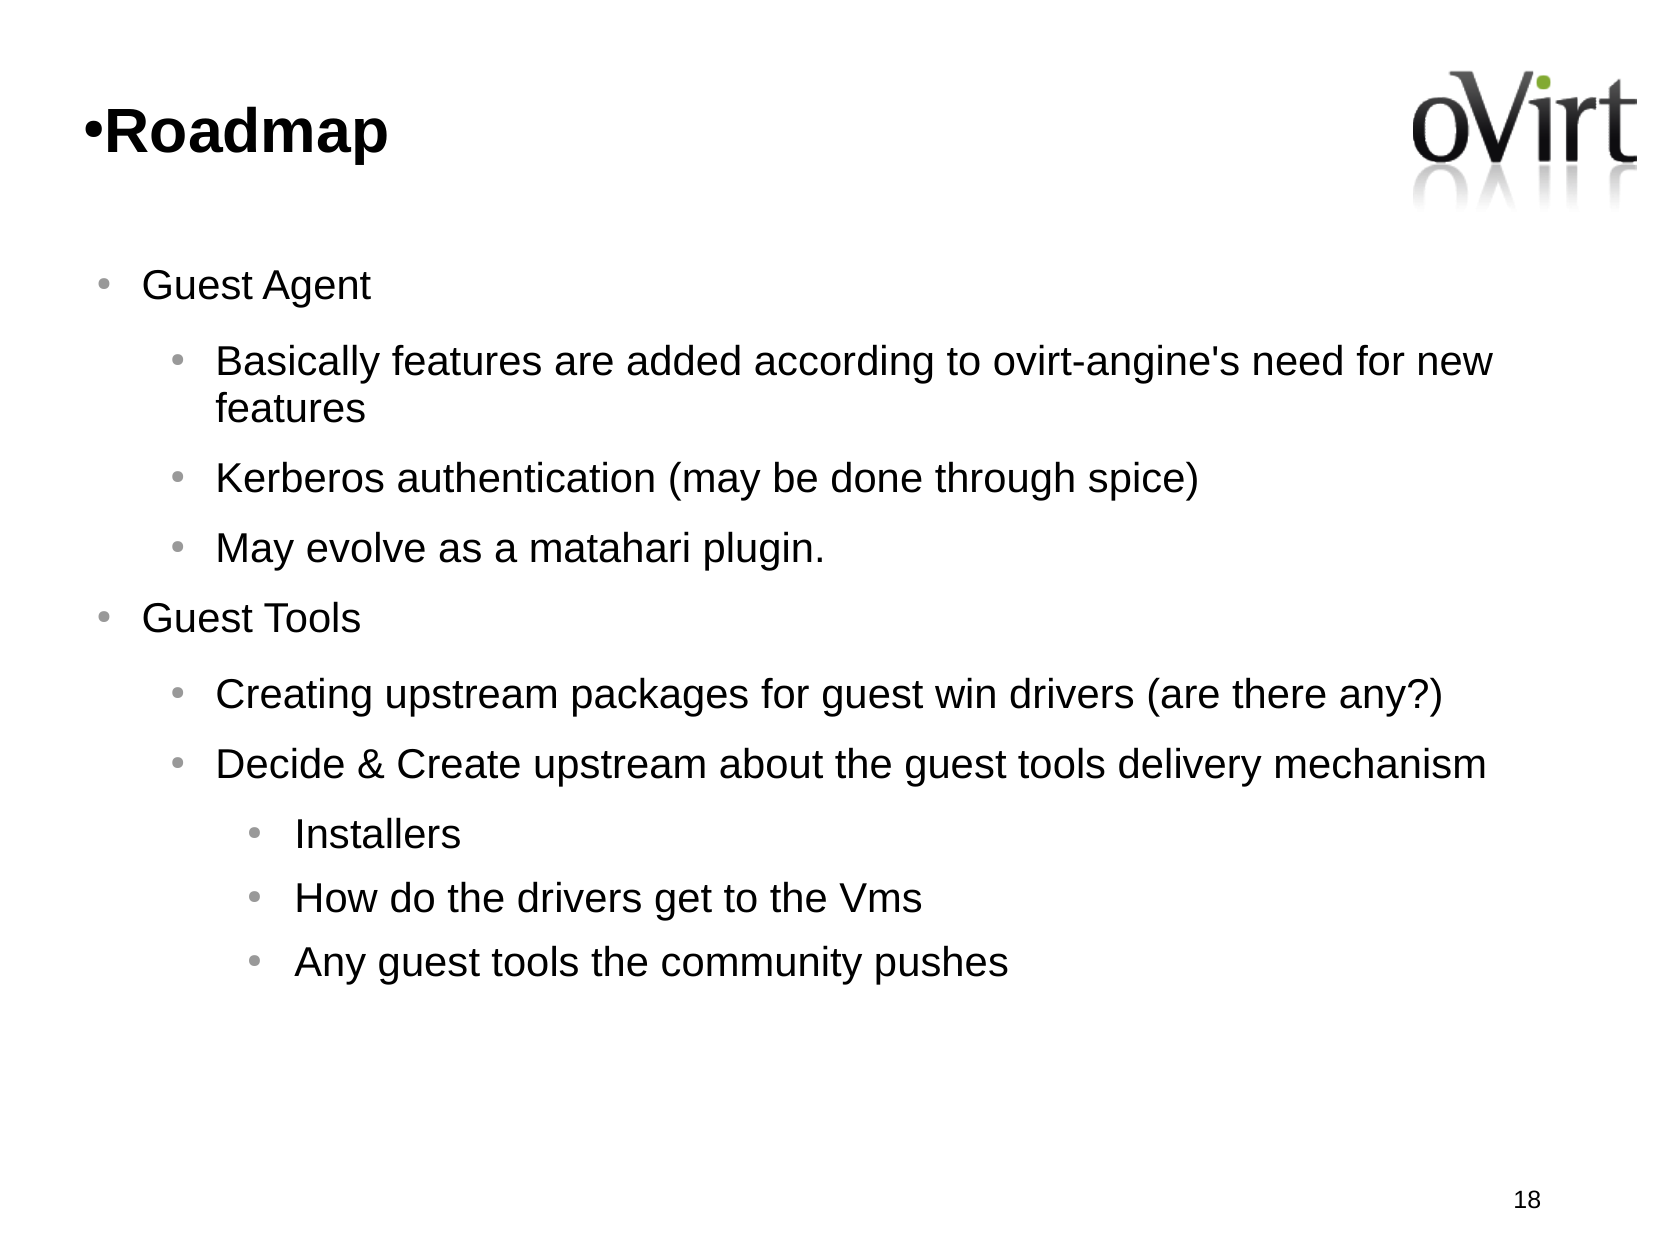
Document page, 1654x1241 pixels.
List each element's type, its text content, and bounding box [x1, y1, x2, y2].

picture [1413, 63, 1637, 212]
title Roadmap [82, 37, 1303, 226]
list Guest Agent Basically features are added according to ovirt-angine's need for new features Kerberos authentication (may be done through spice) May evolve as a matahari plugin. Guest Tools Creating upstream packages for guest win drivers (are there any?) Decide & Create upstream about the guest tools delivery mechanism Installers How do the drivers get to the Vms Any guest tools the community pushes [81, 261, 1570, 1055]
